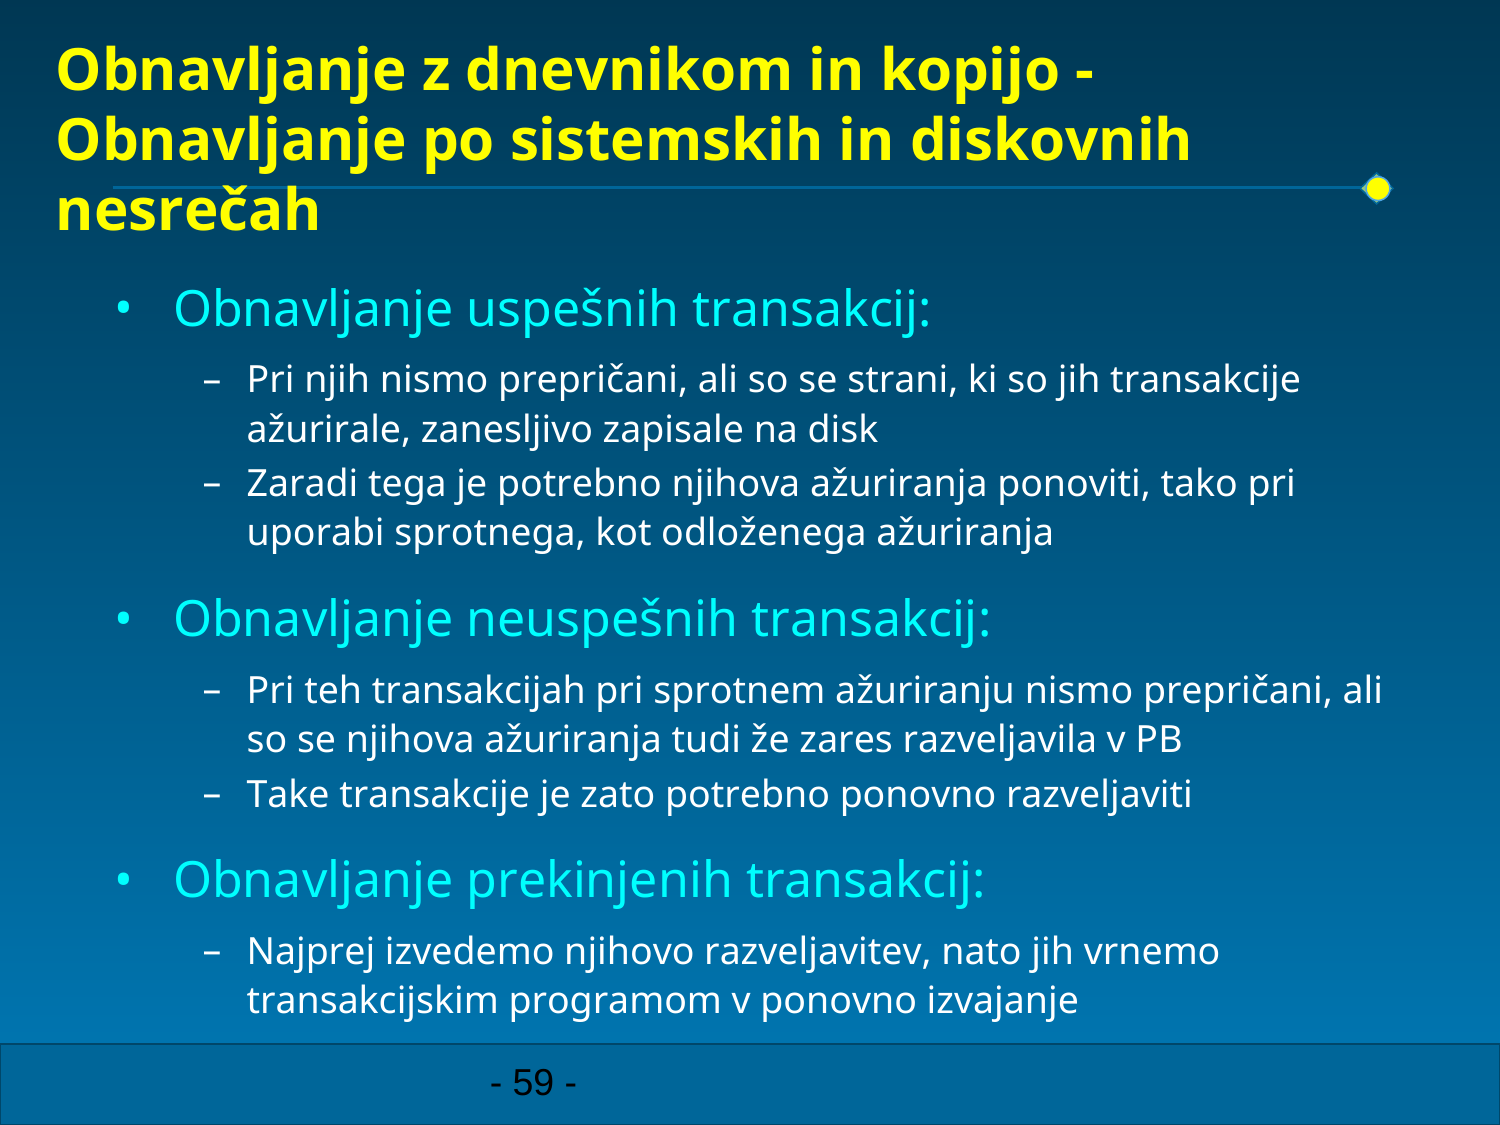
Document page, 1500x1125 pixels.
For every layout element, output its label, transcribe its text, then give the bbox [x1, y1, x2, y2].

title Obnavljanje z dnevnikom in kopijo - Obnavljanje po sistemskih in diskovnih nesrečah [41, 59, 1471, 216]
list Obnavljanje uspešnih transakcij: Pri njih nismo prepričani, ali so se strani, ki so jih transakcije ažurirale, zanesljivo zapisale na disk Zaradi tega je potrebno njihova ažuriranja ponoviti, tako pri uporabi sprotnega, kot odloženega ažuriranja Obnavljanje neuspešnih transakcij: Pri teh transakcijah pri sprotnem ažuriranju nismo prepričani, ali so se njihova ažuriranja tudi že zares razveljavila v PB Take transakcije je zato potrebno ponovno razveljaviti Obnavljanje prekinjenih transakcij: Najprej izvedemo njihovo razveljavitev, nato jih vrnemo transakcijskim programom v ponovno izvajanje [99, 262, 1412, 1035]
